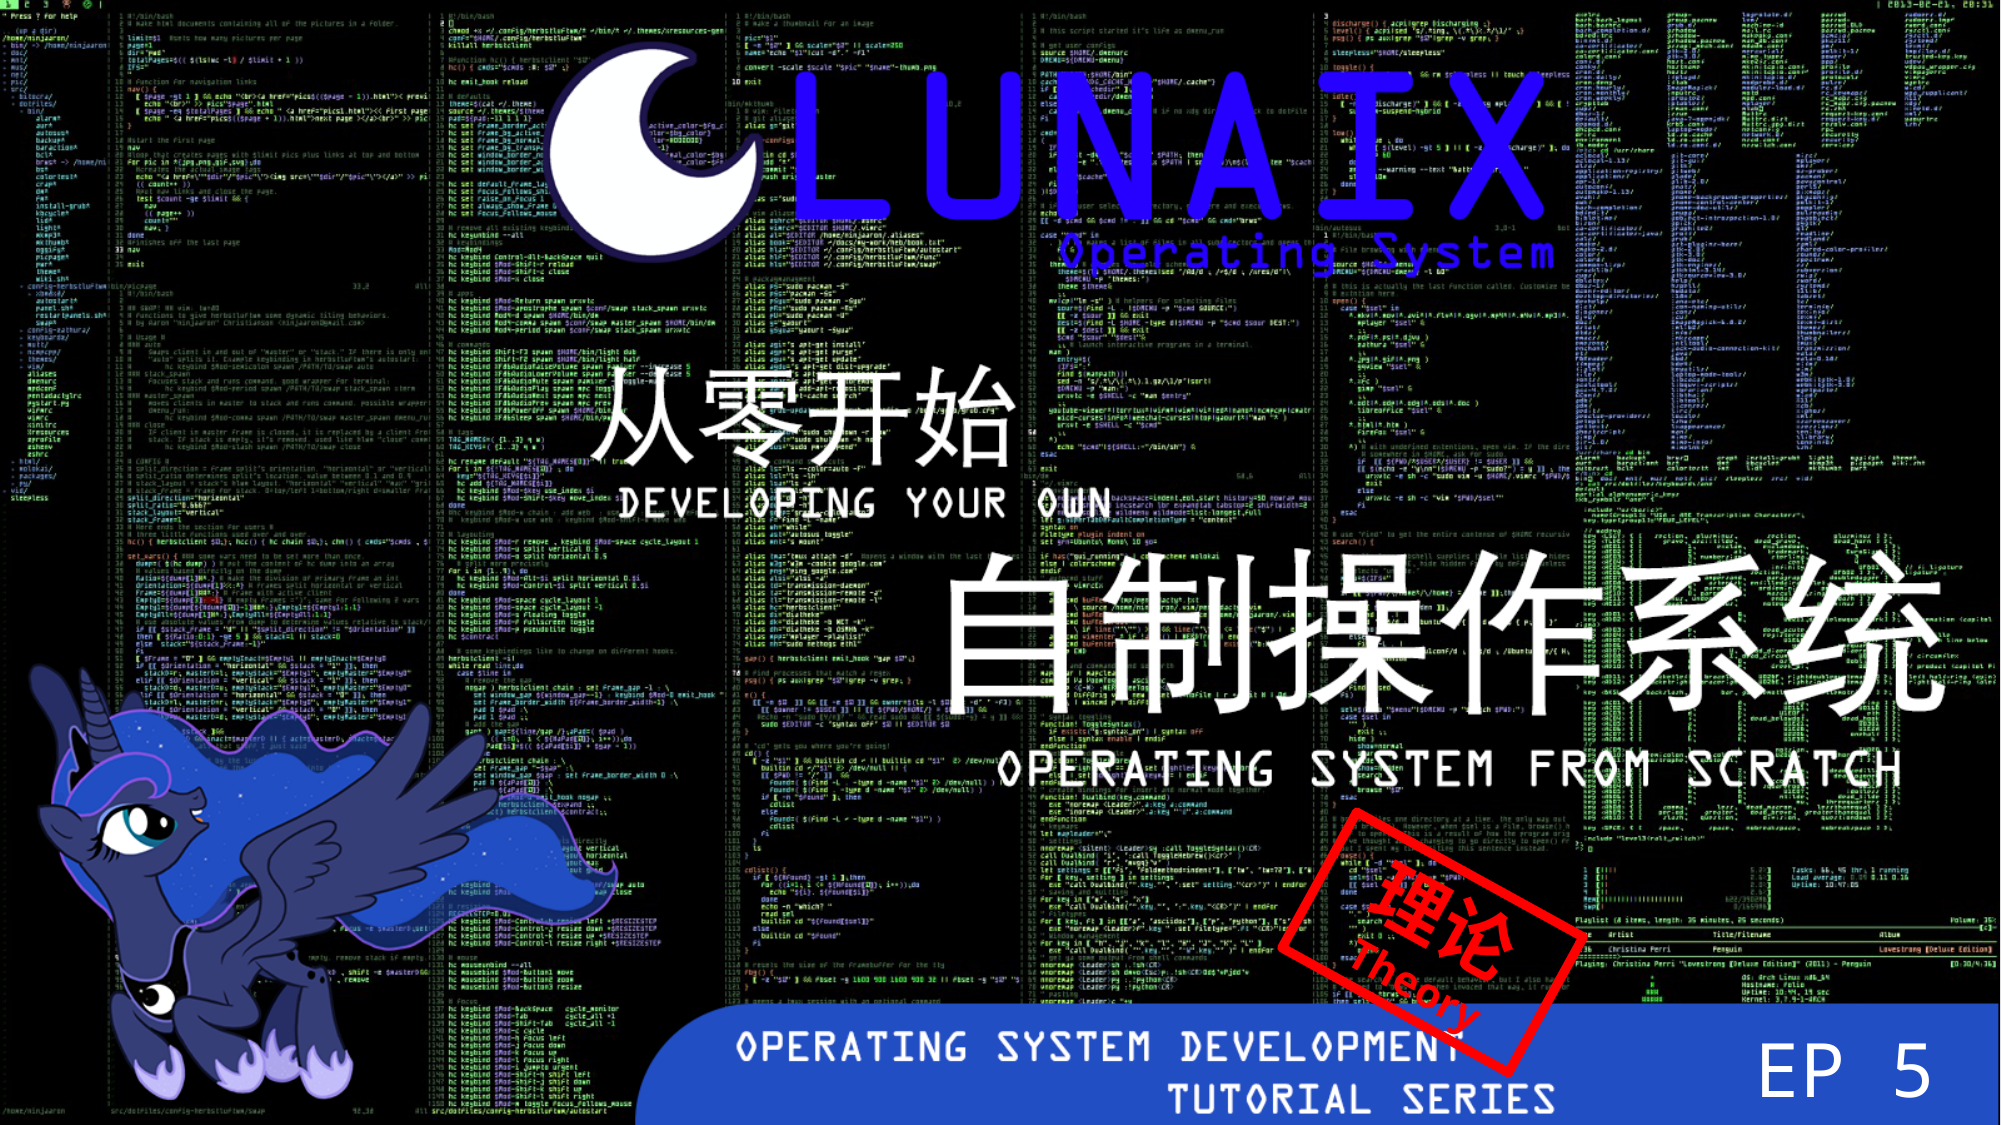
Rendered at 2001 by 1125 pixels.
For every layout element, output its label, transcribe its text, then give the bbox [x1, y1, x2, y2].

picture [0, 0, 2001, 1125]
text_box EP 5 [1740, 1015, 1989, 1121]
text_box 理论 Theory [1281, 812, 1584, 1073]
